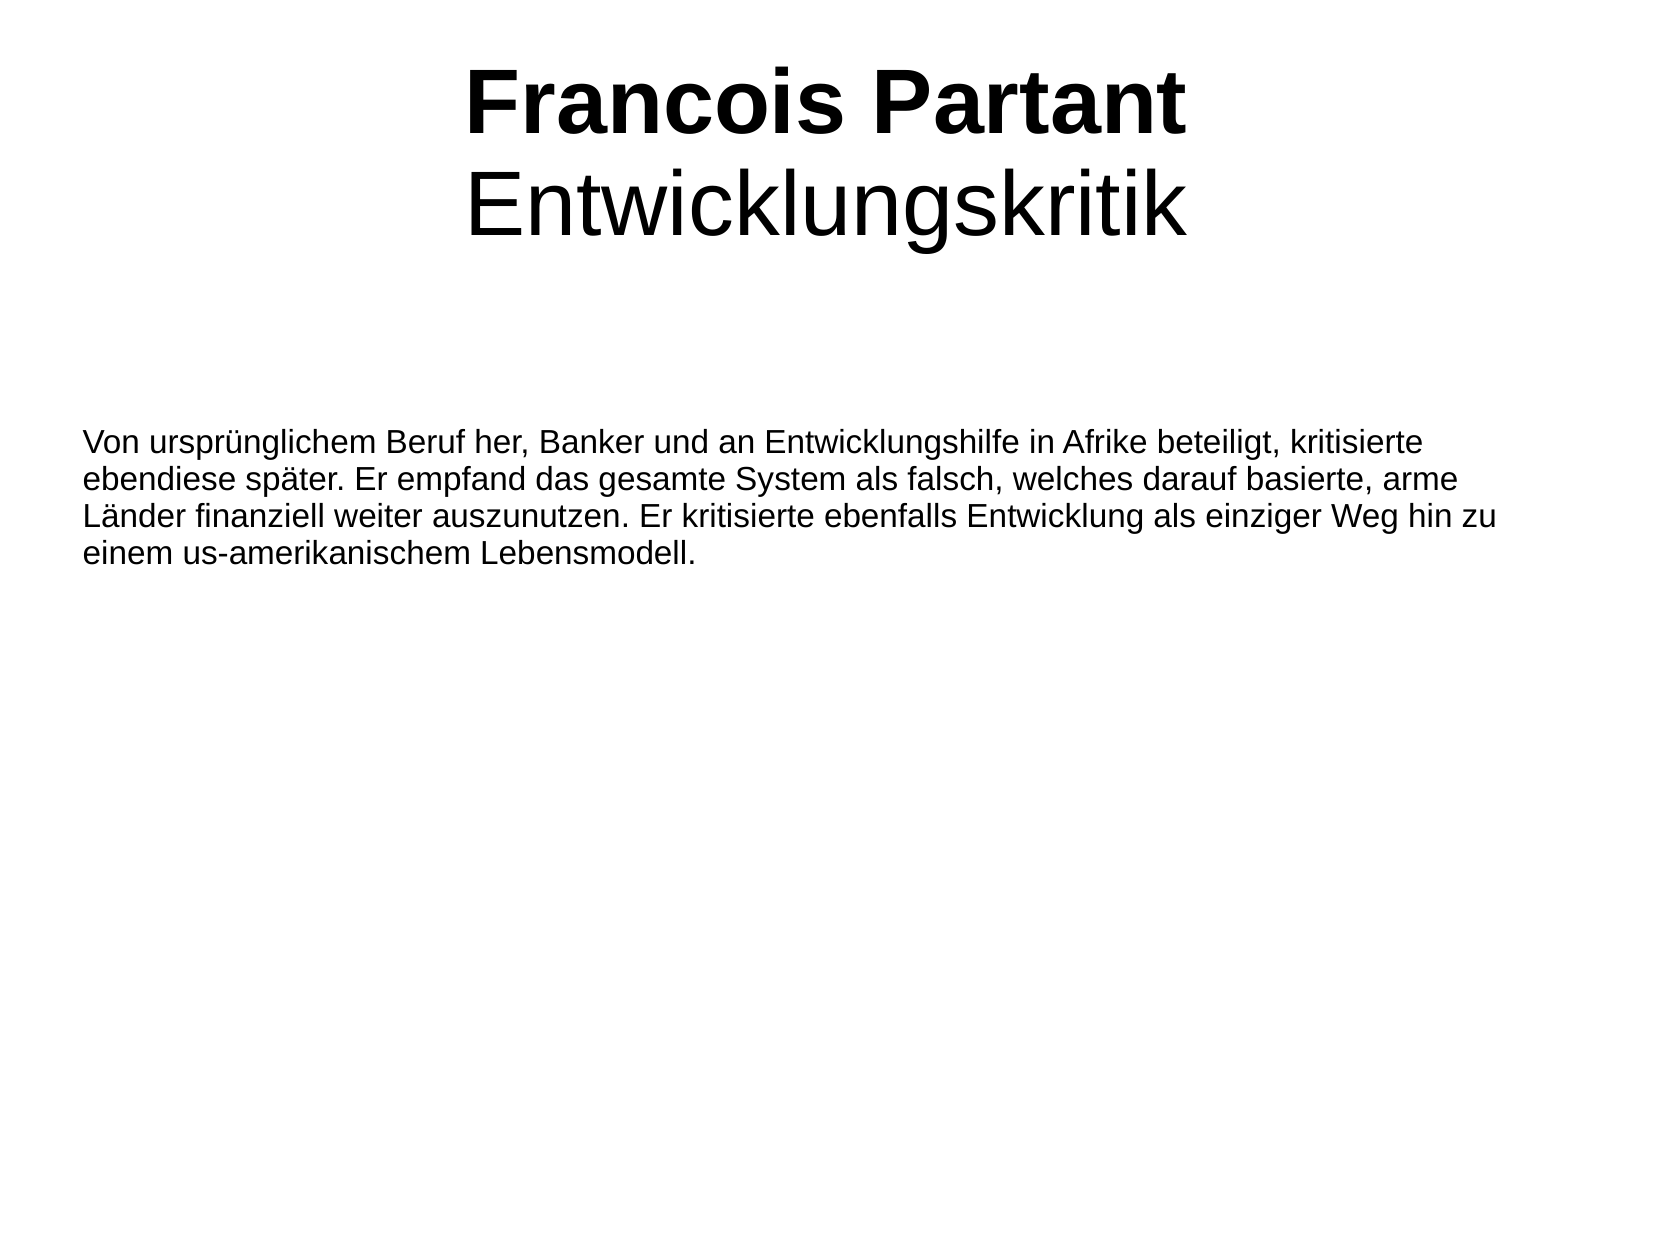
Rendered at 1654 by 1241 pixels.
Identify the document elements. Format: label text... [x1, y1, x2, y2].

list Von ursprünglichem Beruf her, Banker und an Entwicklungshilfe in Afrike beteiligt, kritisierte ebendiese später. Er empfand das gesamte System als falsch, welches darauf basierte, arme Länder finanziell weiter auszunutzen. Er kritisierte ebenfalls Entwicklung als einziger Weg hin zu einem us-amerikanischem Lebensmodell. [82, 290, 1571, 1010]
title Francois Partant Entwicklungskritik [82, 49, 1571, 257]
